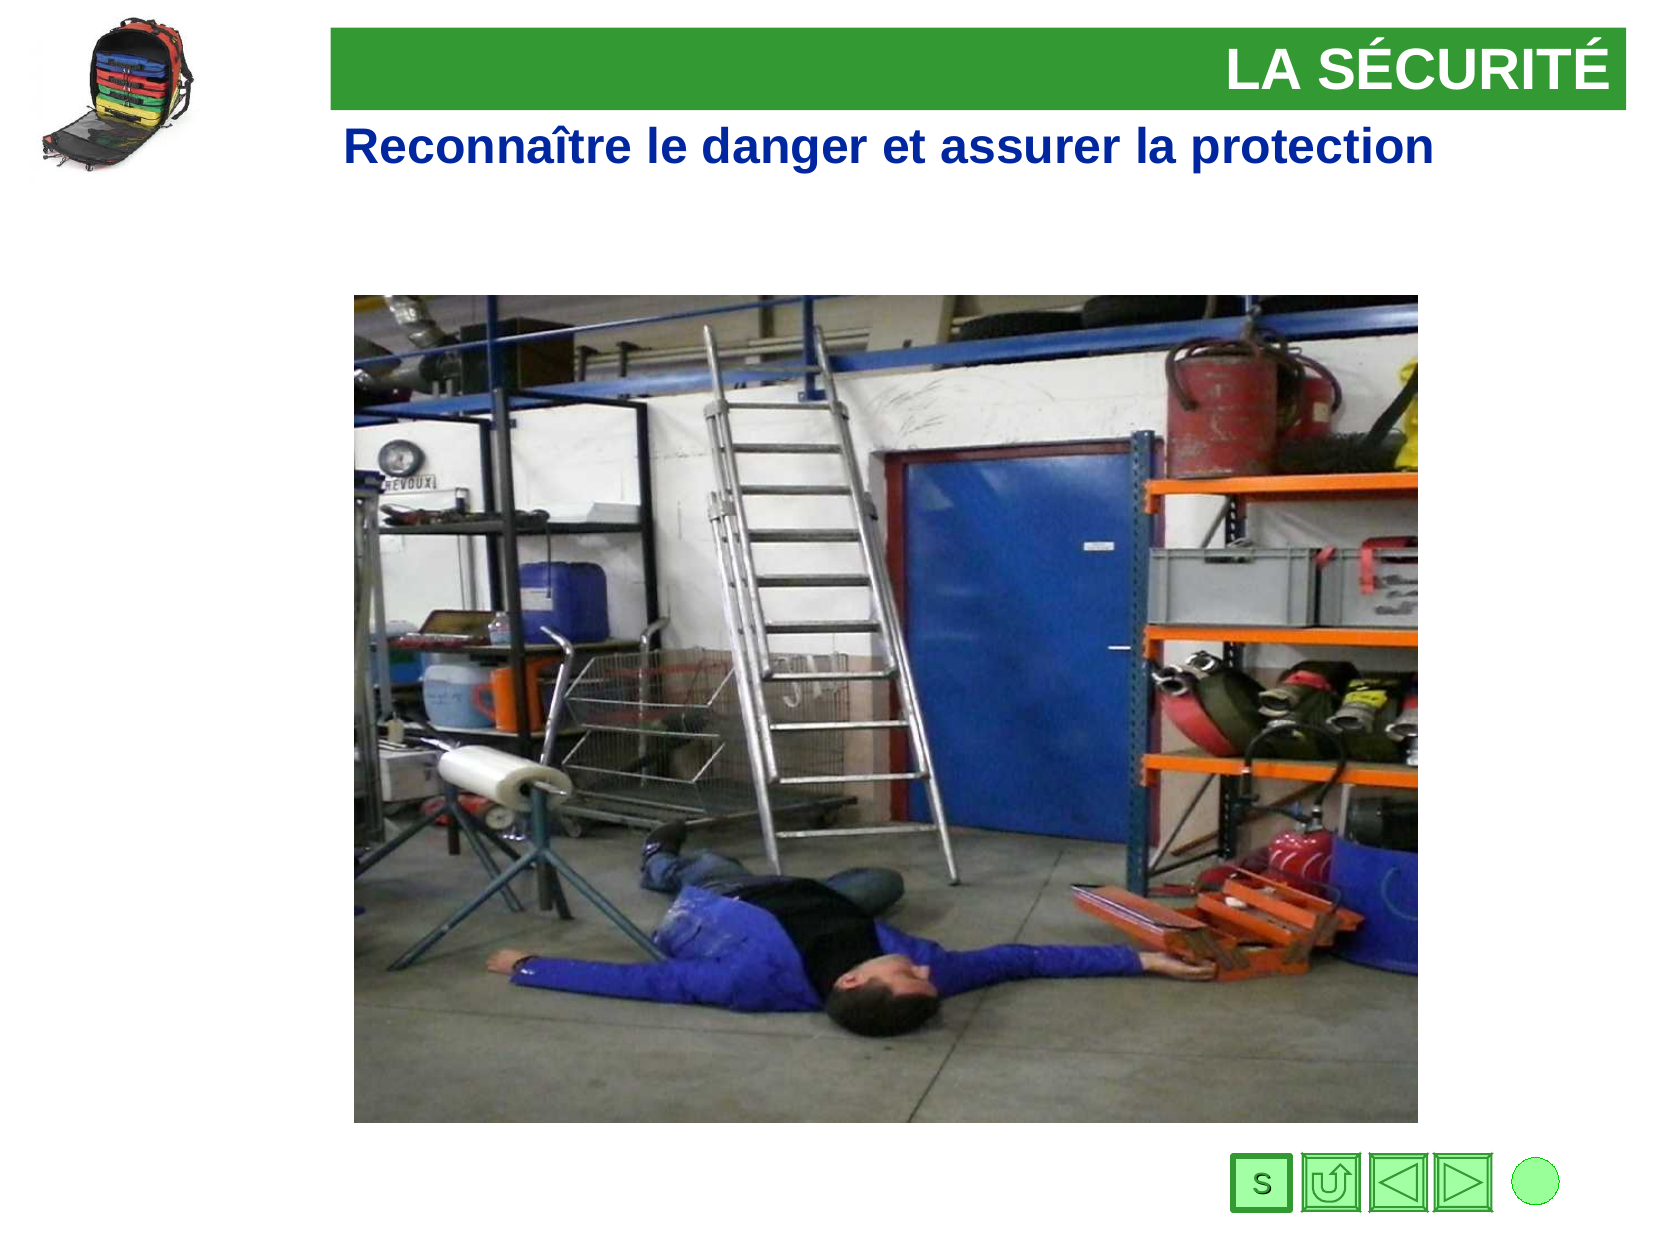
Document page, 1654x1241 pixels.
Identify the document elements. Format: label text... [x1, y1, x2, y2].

picture [29, 5, 201, 183]
text_box LA SÉCURITÉ [330, 27, 1626, 111]
text_box [1511, 1157, 1560, 1205]
title Reconnaître le danger et assurer la protection [328, 110, 1625, 193]
picture [354, 295, 1418, 1123]
